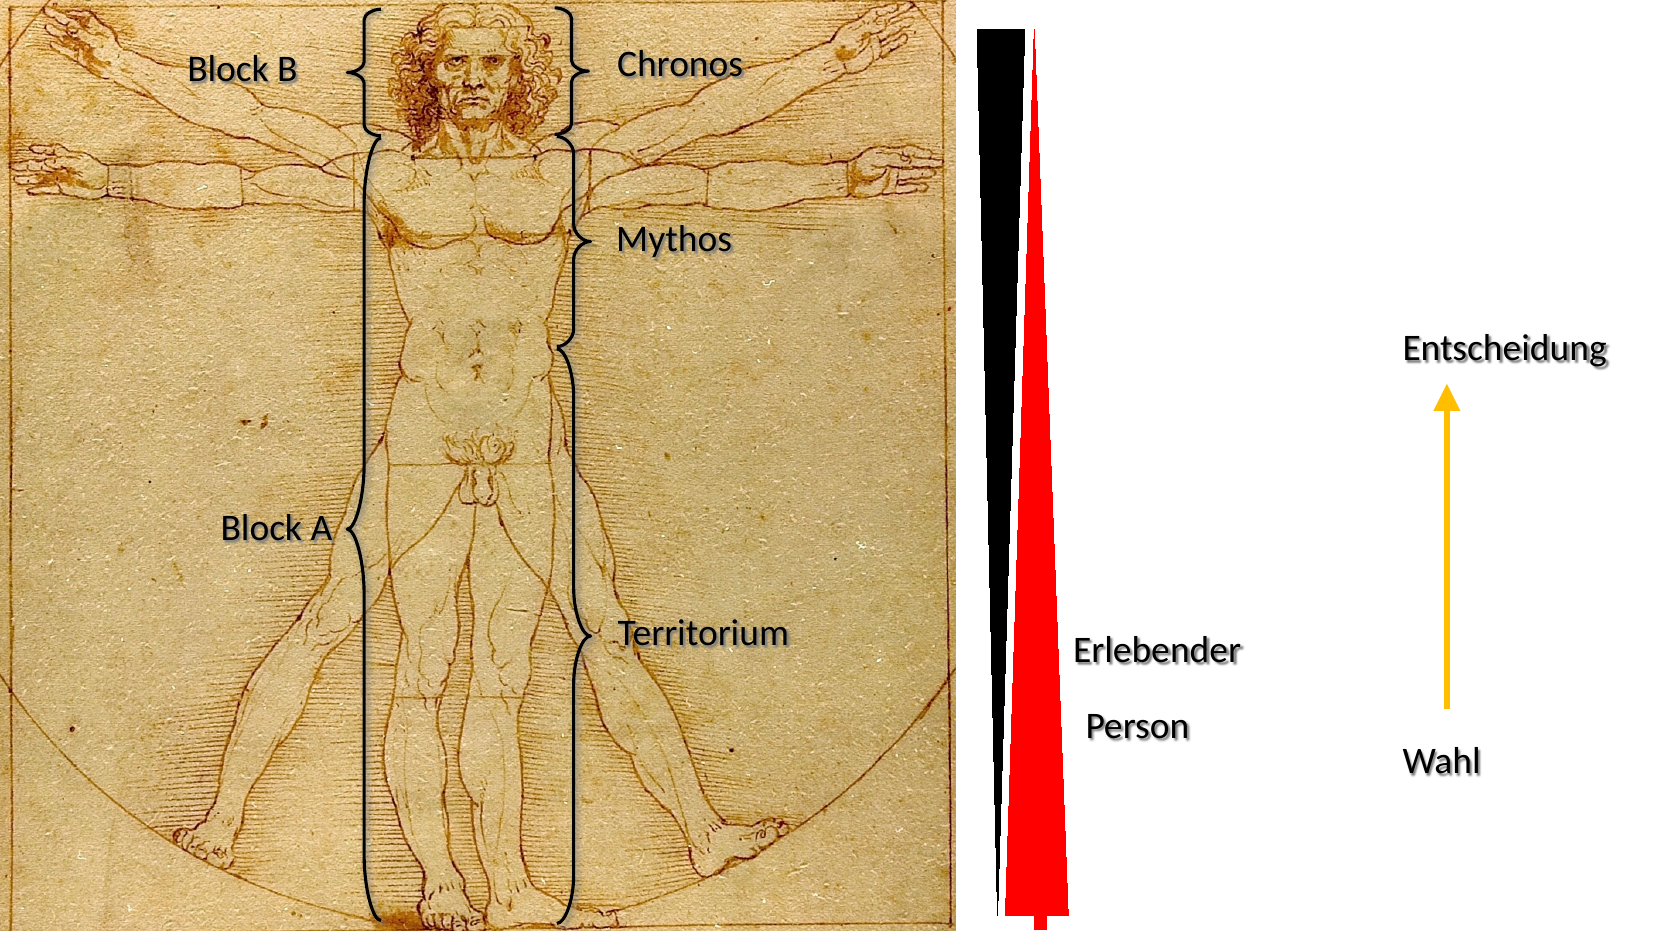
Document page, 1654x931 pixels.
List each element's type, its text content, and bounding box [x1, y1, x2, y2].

text_box Block B [172, 46, 313, 99]
picture [0, 0, 956, 931]
text_box Wahl [1387, 738, 1544, 791]
text_box Territorium [602, 609, 805, 663]
text_box Mythos [601, 215, 748, 269]
text_box [977, 29, 1025, 916]
text_box Person [1070, 702, 1397, 831]
text_box [1005, 29, 1069, 916]
text_box Entscheidung [1387, 324, 1622, 378]
text_box Chronos [602, 40, 759, 94]
text_box Erlebender [1058, 626, 1257, 679]
text_box Block A [205, 504, 348, 557]
